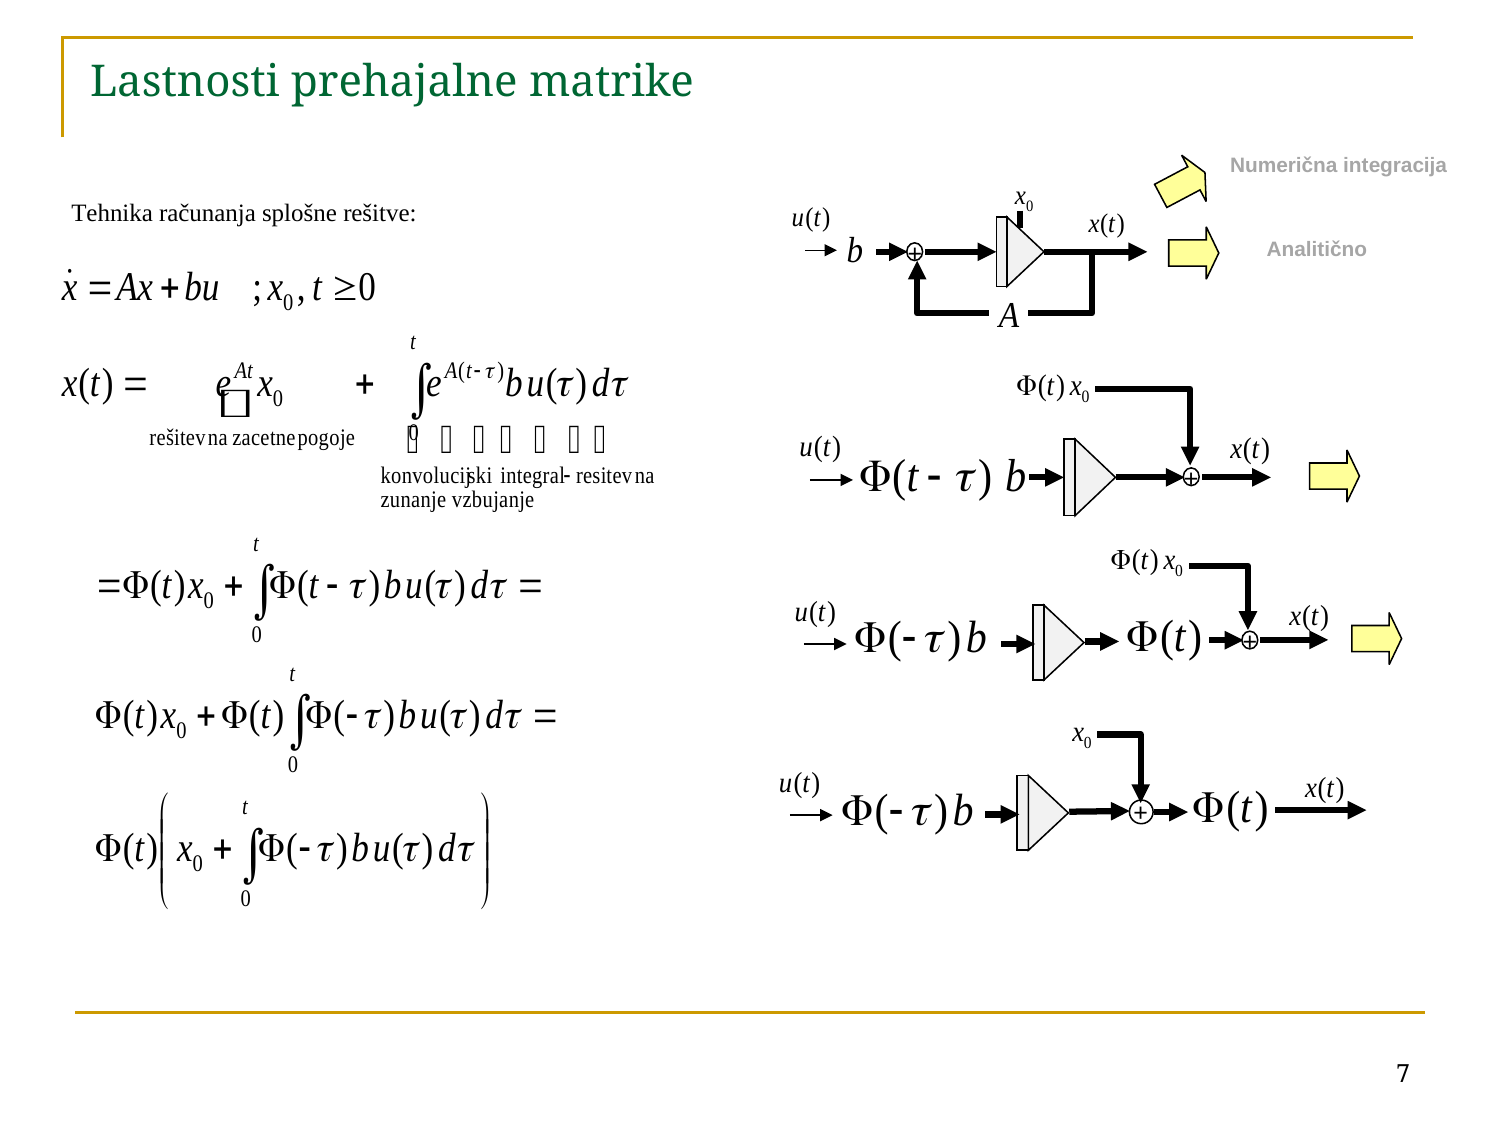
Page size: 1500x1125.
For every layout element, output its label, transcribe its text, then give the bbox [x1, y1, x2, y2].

chart [788, 201, 835, 238]
chart [835, 783, 983, 844]
chart [775, 766, 825, 805]
chart [1012, 365, 1094, 411]
chart [1120, 609, 1209, 671]
text_box + [1169, 454, 1201, 501]
text_box [1309, 450, 1360, 503]
text_box Numerična integracija [1215, 143, 1462, 185]
text_box [996, 216, 1044, 287]
text_box [1351, 612, 1402, 665]
text_box [1168, 226, 1219, 280]
chart [796, 429, 846, 469]
chart [848, 610, 996, 672]
chart [853, 448, 1034, 511]
chart [1225, 431, 1275, 472]
chart [1187, 780, 1275, 842]
title Lastnosti prehajalne matrike [75, 45, 1426, 138]
text_box [1032, 605, 1085, 680]
text_box <number> [1074, 1024, 1426, 1100]
chart [1061, 712, 1098, 757]
chart [991, 294, 1025, 334]
text_box + [892, 229, 925, 276]
chart [791, 594, 841, 634]
text_box [1017, 775, 1069, 851]
chart [842, 229, 871, 272]
text_box + [1118, 788, 1151, 834]
chart [1010, 177, 1038, 219]
text_box [1154, 155, 1207, 208]
chart [54, 261, 661, 919]
list Tehnika računanja splošne rešitve: [56, 195, 719, 1075]
text_box [1063, 439, 1116, 516]
chart [1284, 598, 1334, 638]
text_box + [1227, 618, 1260, 664]
chart [1299, 770, 1349, 810]
text_box Analitično [1251, 228, 1383, 269]
chart [1107, 540, 1187, 585]
chart [1083, 208, 1129, 244]
